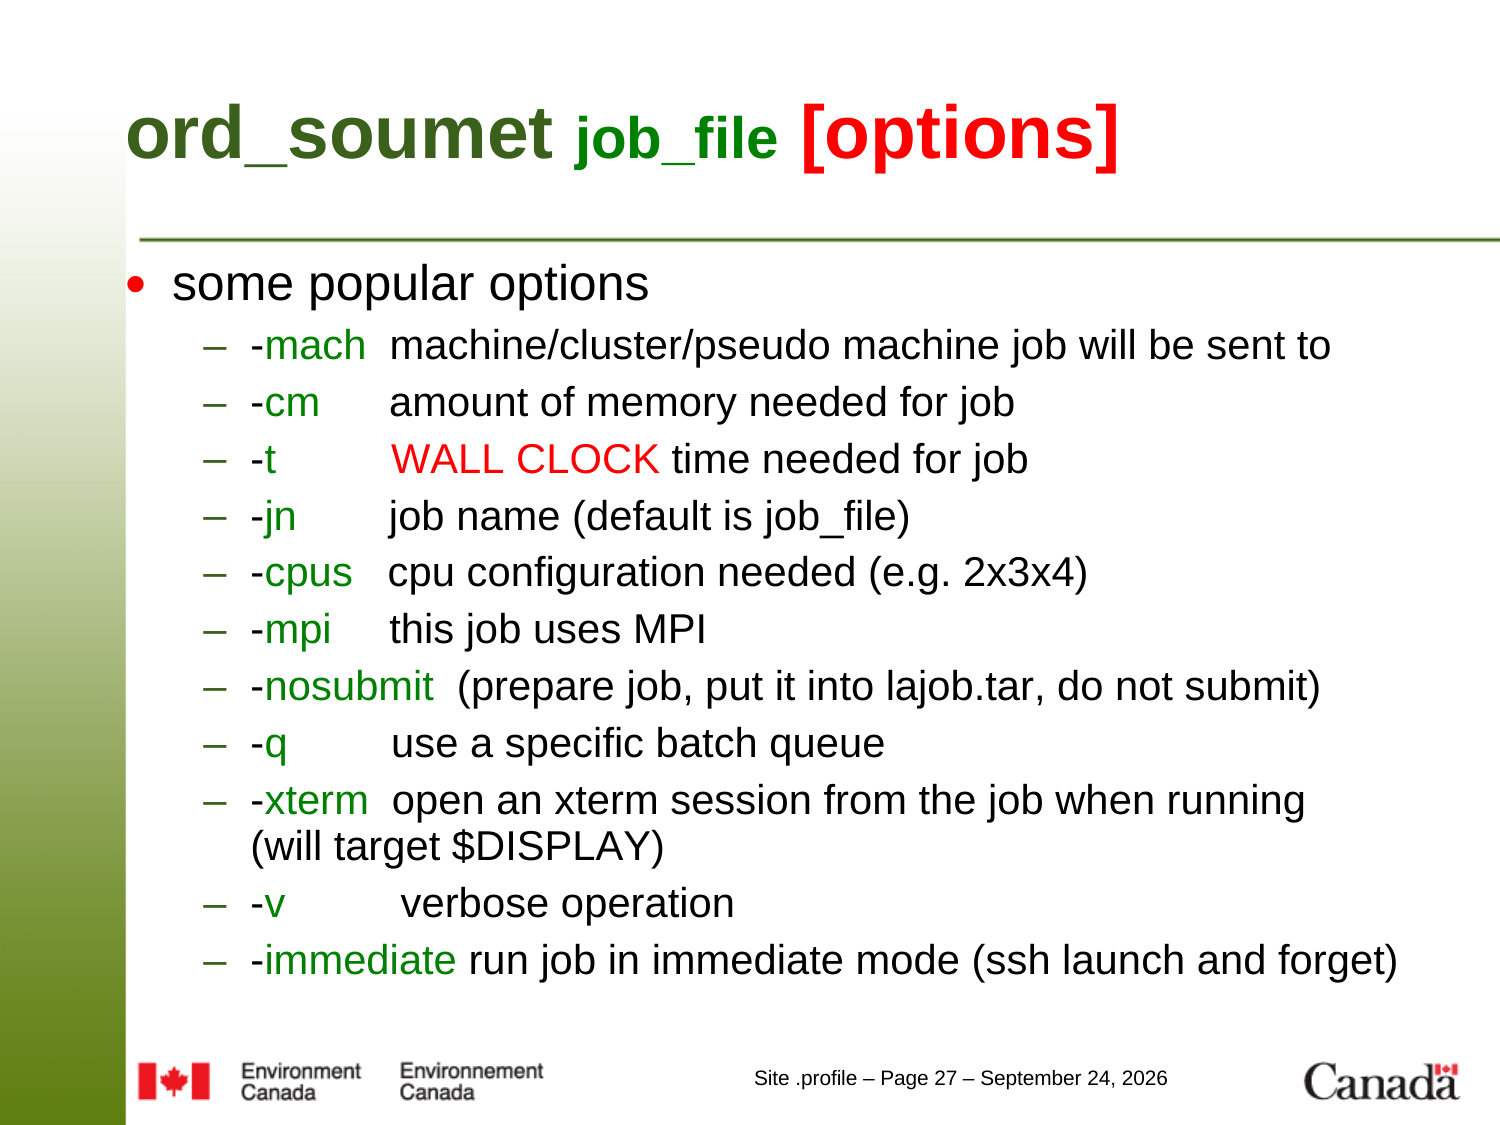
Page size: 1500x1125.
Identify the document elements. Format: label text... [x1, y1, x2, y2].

list some popular options -mach machine/cluster/pseudo machine job will be sent to -cm amount of memory needed for job -t WALL CLOCK time needed for job -jn job name (default is job_file) -cpus cpu configuration needed (e.g. 2x3x4) -mpi this job uses MPI -nosubmit (prepare job, put it into lajob.tar, do not submit) -q use a specific batch queue -xterm open an xterm session from the job when running (will target $DISPLAY) -v verbose operation -immediate run job in immediate mode (ssh launch and forget) [125, 255, 1463, 1009]
picture [0, 0, 1500, 1125]
title ord_soumet job_file [options] [125, 52, 1463, 213]
